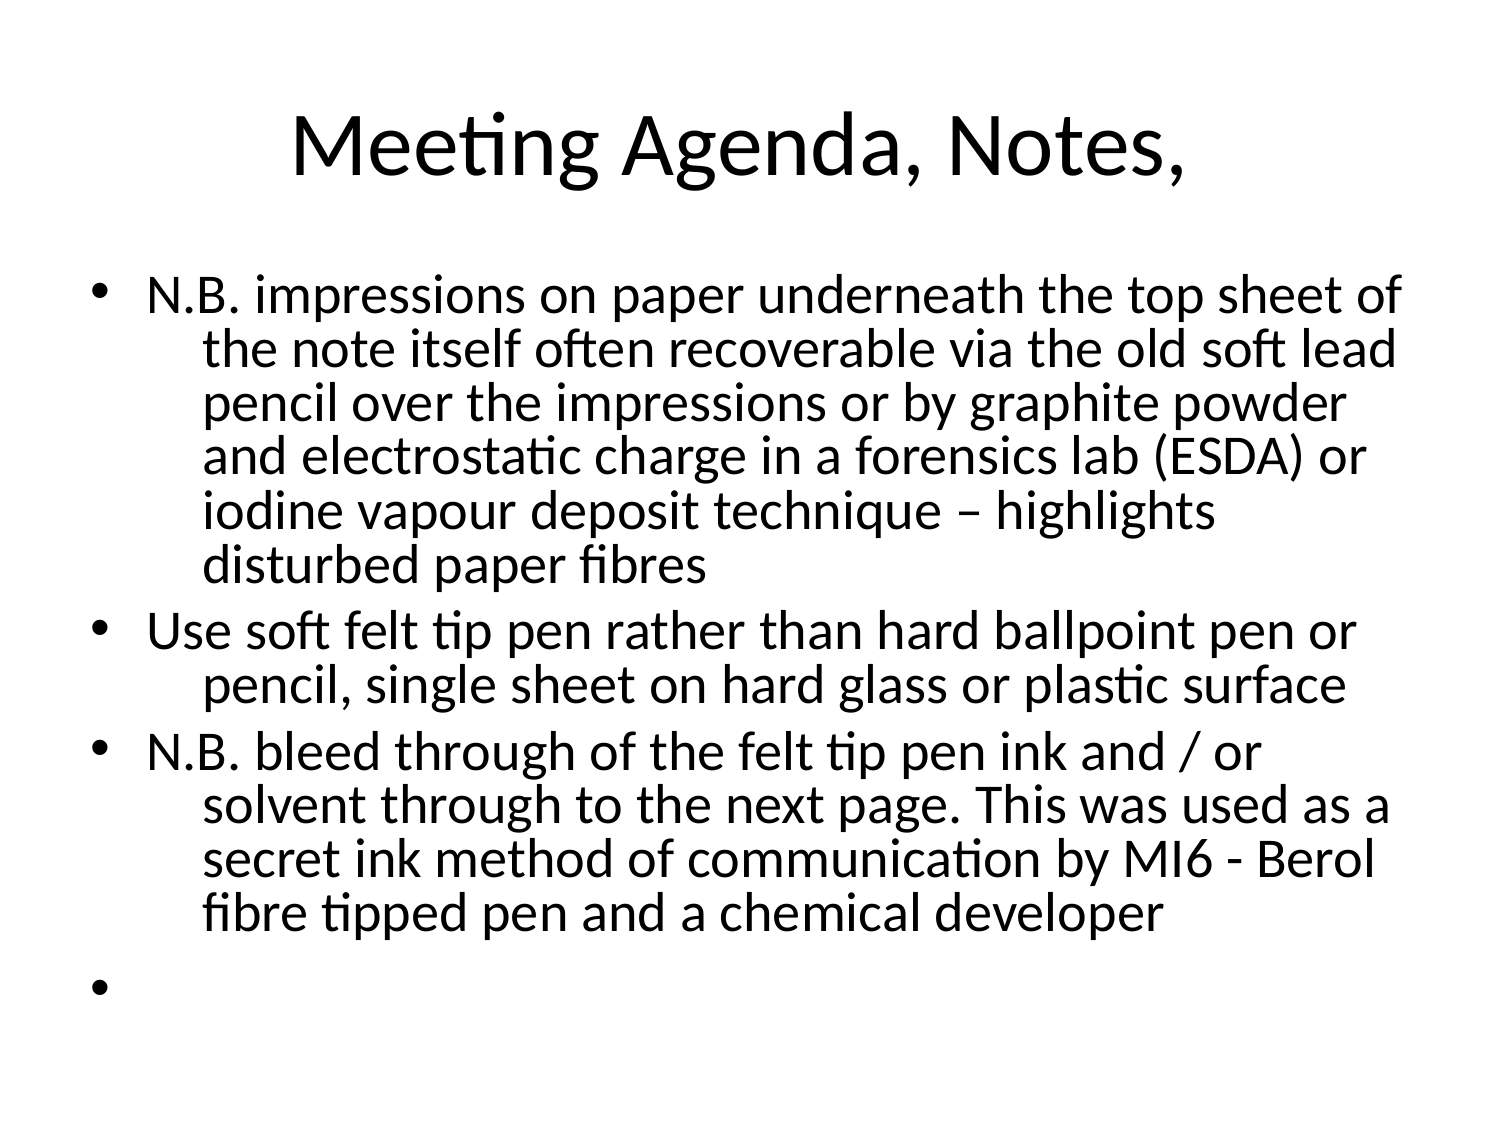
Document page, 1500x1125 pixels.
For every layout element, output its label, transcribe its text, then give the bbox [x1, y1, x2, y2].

list N.B. impressions on paper underneath the top sheet of the note itself often recoverable via the old soft lead pencil over the impressions or by graphite powder and electrostatic charge in a forensics lab (ESDA) or iodine vapour deposit technique – highlights disturbed paper fibres Use soft felt tip pen rather than hard ballpoint pen or pencil, single sheet on hard glass or plastic surface N.B. bleed through of the felt tip pen ink and / or solvent through to the next page. This was used as a secret ink method of communication by MI6 - Berol fibre tipped pen and a chemical developer [75, 262, 1426, 1005]
title Meeting Agenda, Notes, [75, 45, 1426, 233]
